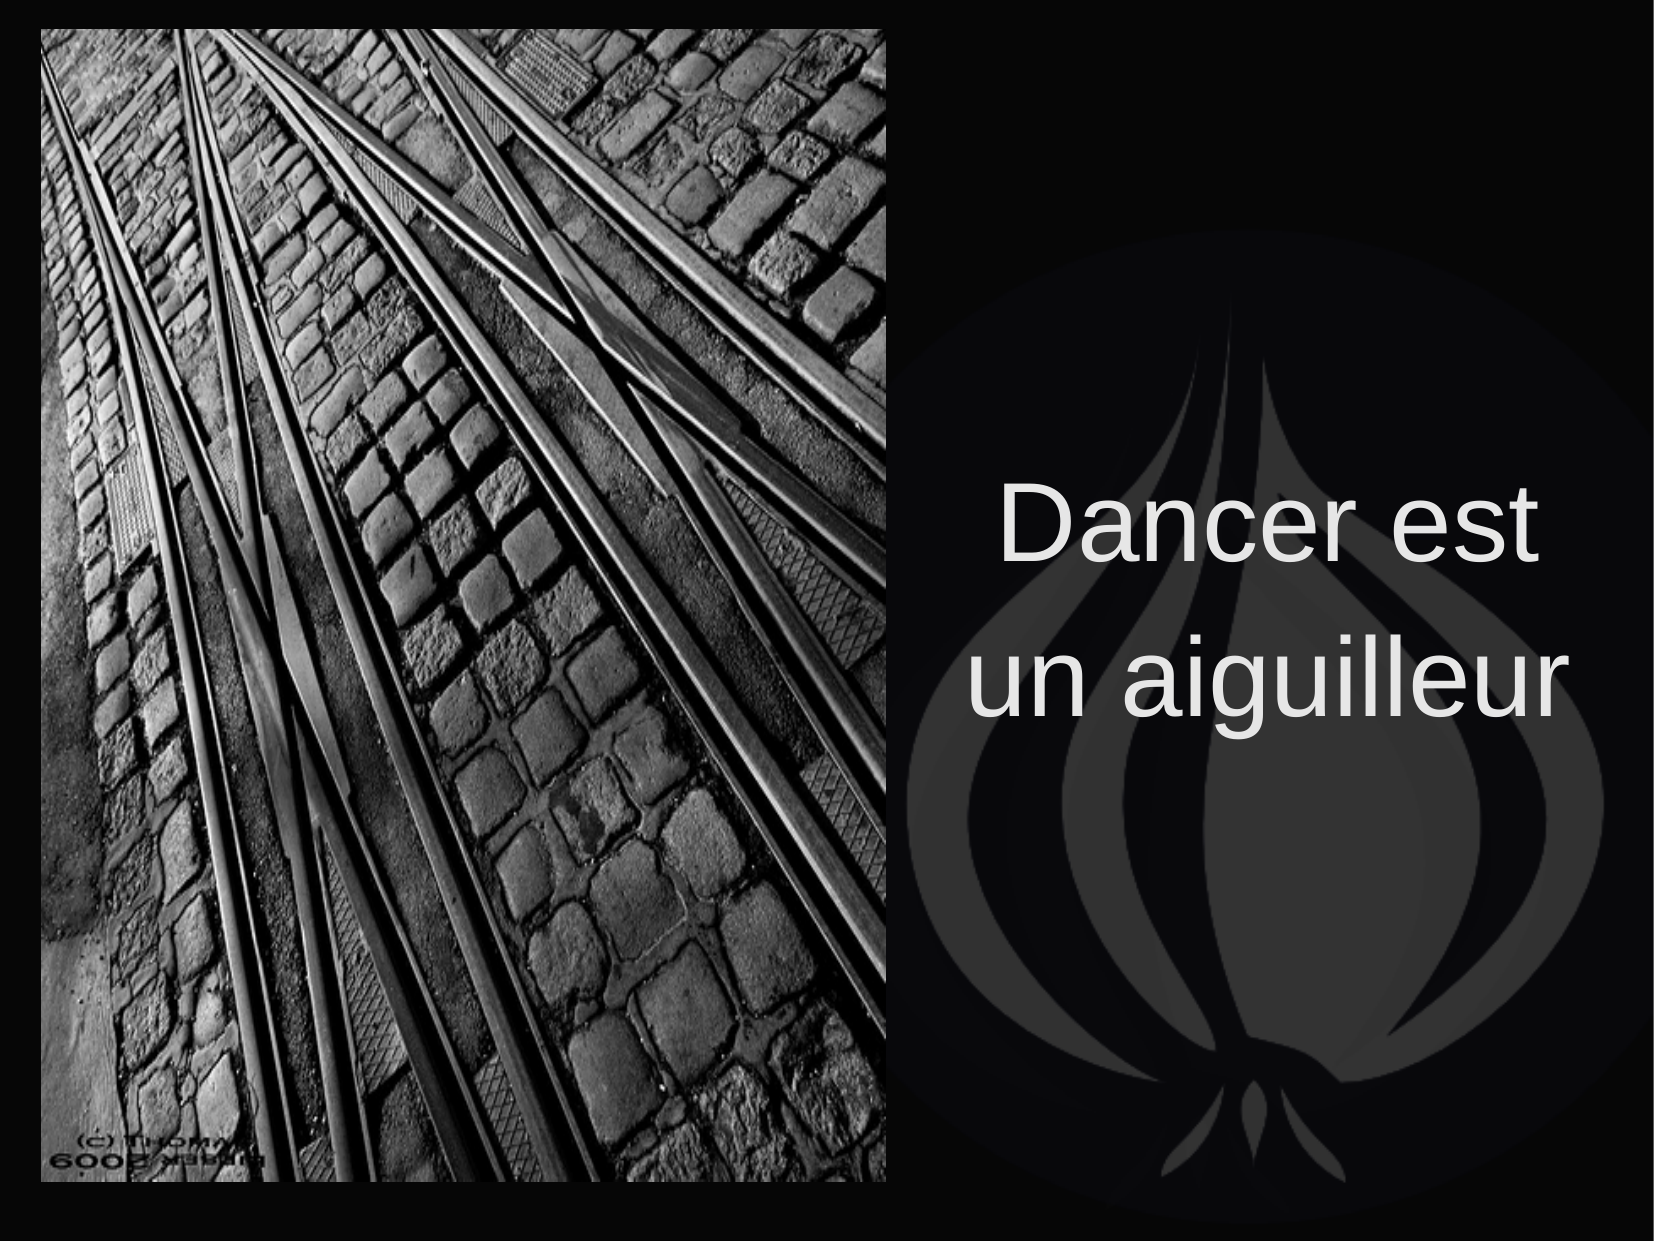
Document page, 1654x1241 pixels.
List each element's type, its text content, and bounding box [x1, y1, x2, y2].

list Dancer est un aiguilleur [886, 290, 1571, 1109]
picture [0, 0, 1654, 1241]
